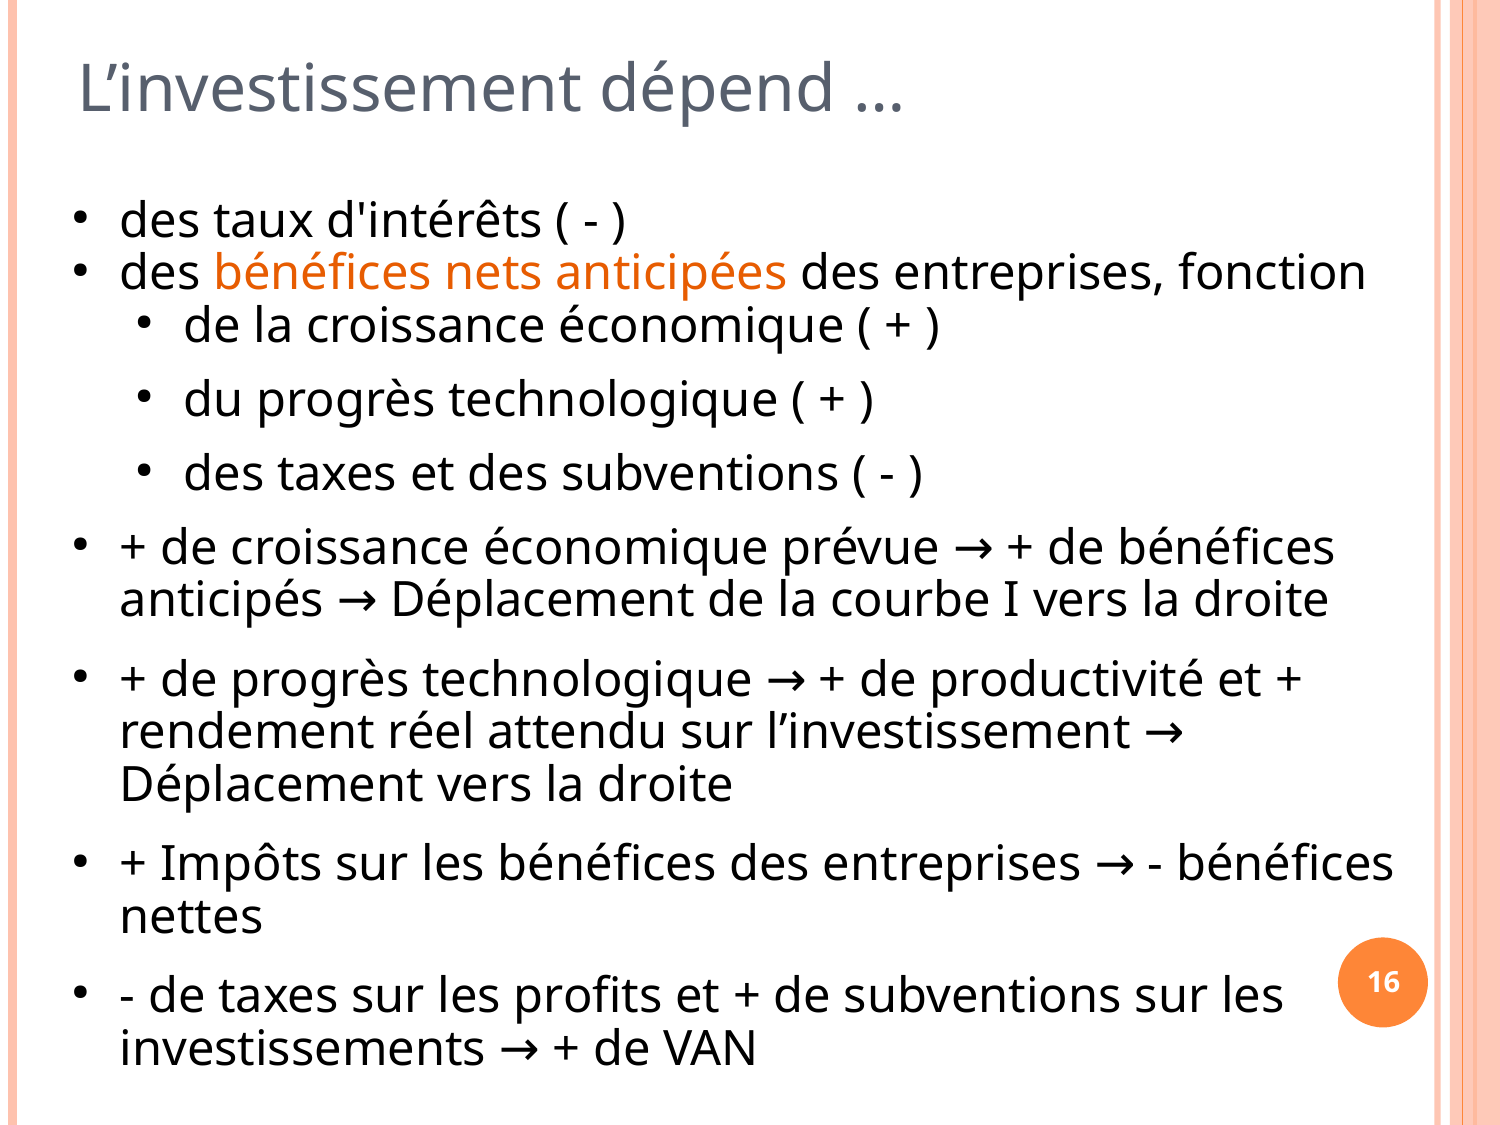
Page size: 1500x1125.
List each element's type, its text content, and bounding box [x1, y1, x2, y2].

list des taux d'intérêts ( - ) des bénéfices nets anticipées des entreprises, fonction de la croissance économique ( + ) du progrès technologique ( + ) des taxes et des subventions ( - ) + de croissance économique prévue → + de bénéfices anticipés → Déplacement de la courbe I vers la droite + de progrès technologique → + de productivité et + rendement réel attendu sur l’investissement → Déplacement vers la droite + Impôts sur les bénéfices des entreprises → - bénéfices nettes - de taxes sur les profits et + de subventions sur les investissements → + de VAN [41, 187, 1424, 1094]
slide_number <numéro> [1333, 940, 1434, 1027]
title L’investissement dépend … [62, 37, 1338, 132]
